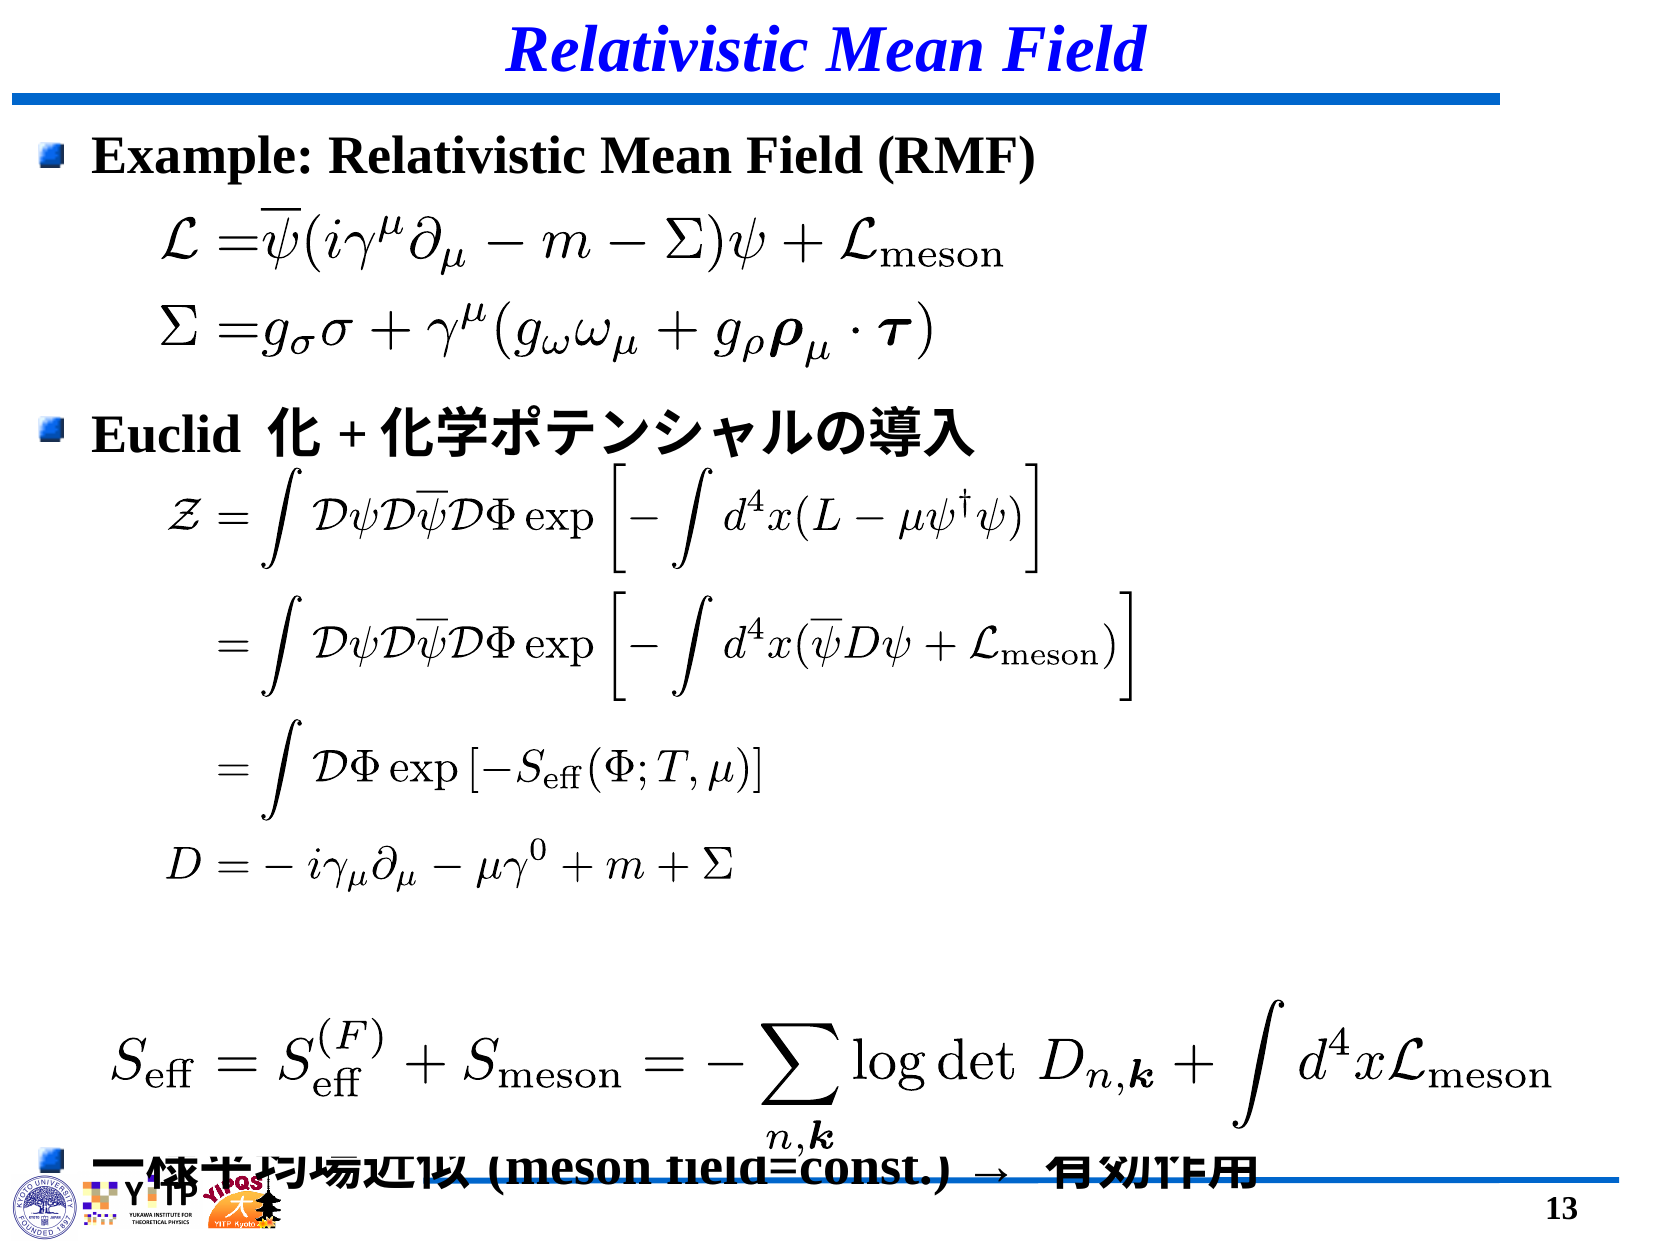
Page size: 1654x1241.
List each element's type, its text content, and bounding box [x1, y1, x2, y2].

picture [38, 1147, 64, 1173]
text_box [157, 208, 1005, 368]
text_box [108, 999, 1553, 1157]
picture [11, 1170, 281, 1241]
list Example: Relativistic Mean Field (RMF) Euclid 化+化学ポテンシャルの導入 一様平均場近似(meson field=const.) → 有効作用 [20, 124, 1621, 1140]
text_box [163, 463, 1144, 893]
title Relativistic Mean Field [0, 0, 1654, 99]
